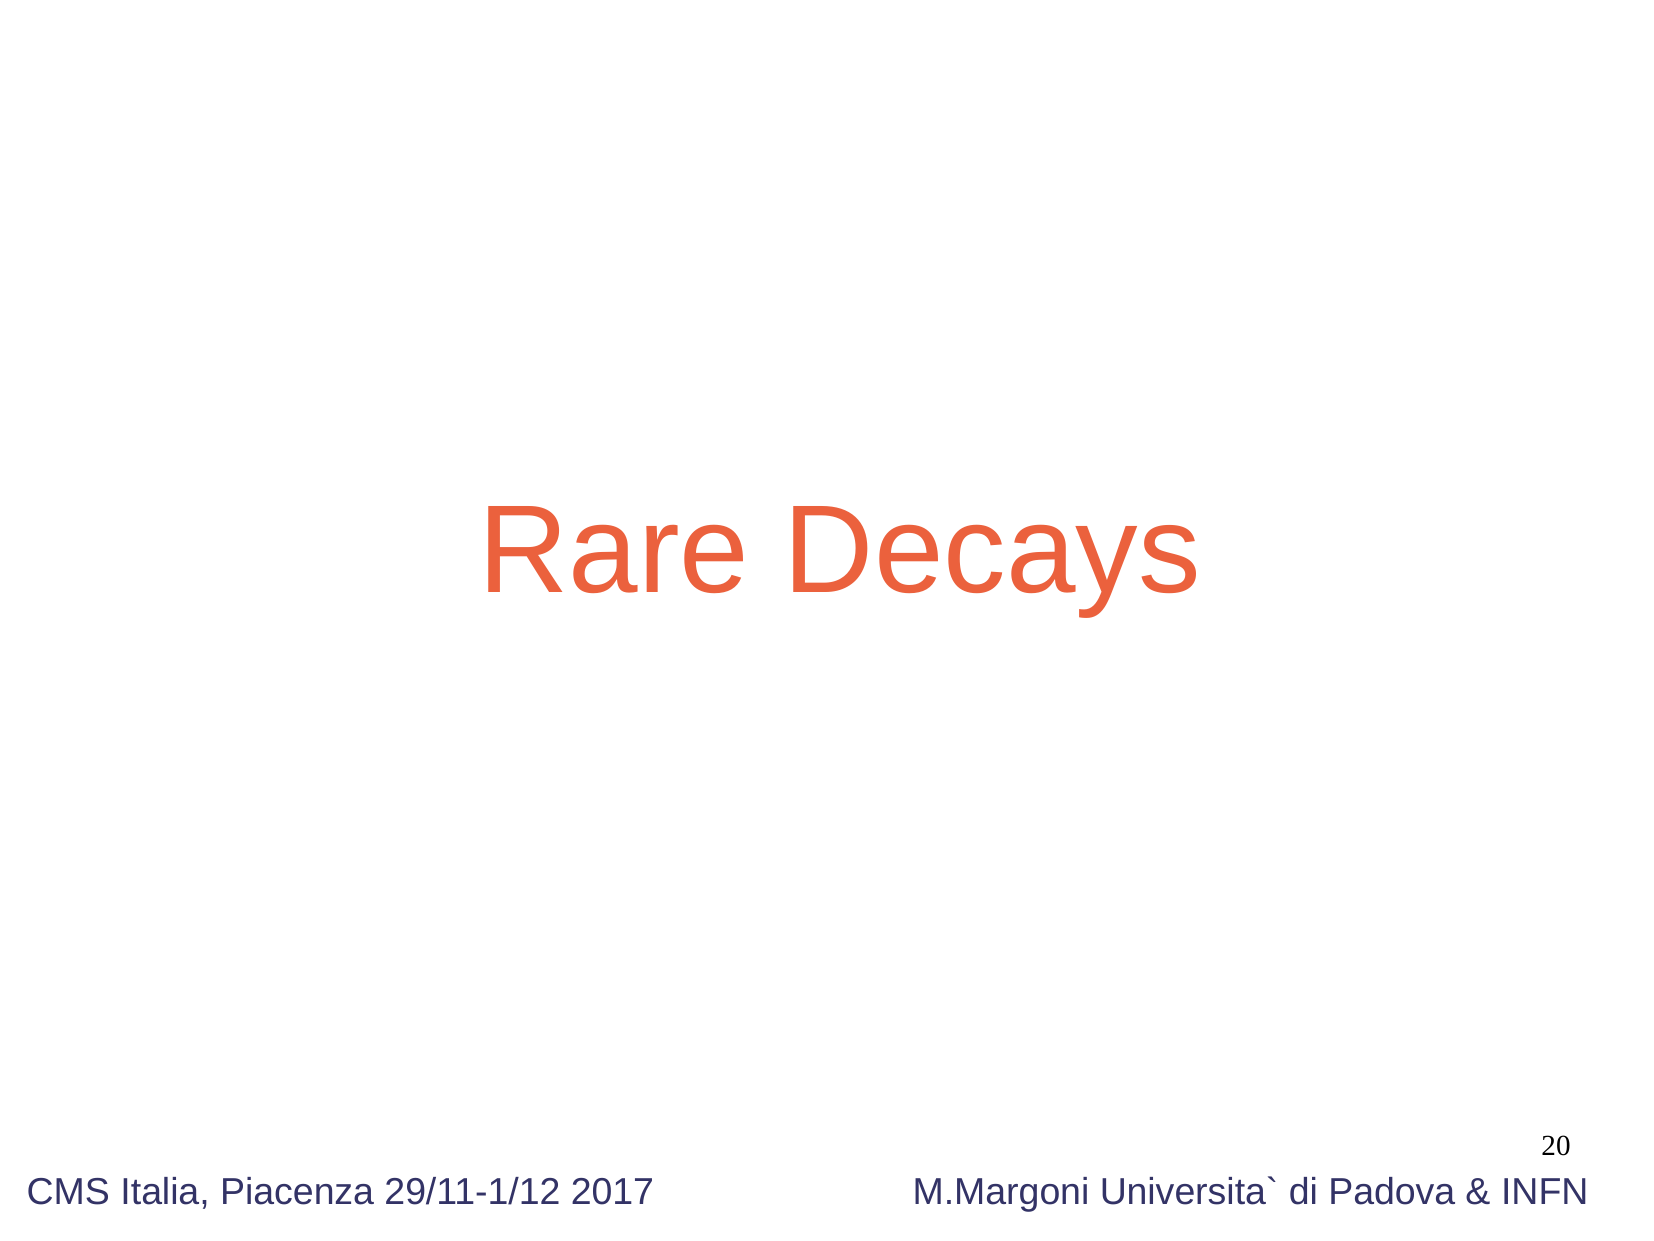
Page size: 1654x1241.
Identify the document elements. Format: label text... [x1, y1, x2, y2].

text_box CMS Italia, Piacenza 29/11-1/12 2017 M.Margoni Universita` di Padova & INFN [11, 1163, 1642, 1221]
text_box Rare Decays [94, 471, 1512, 626]
